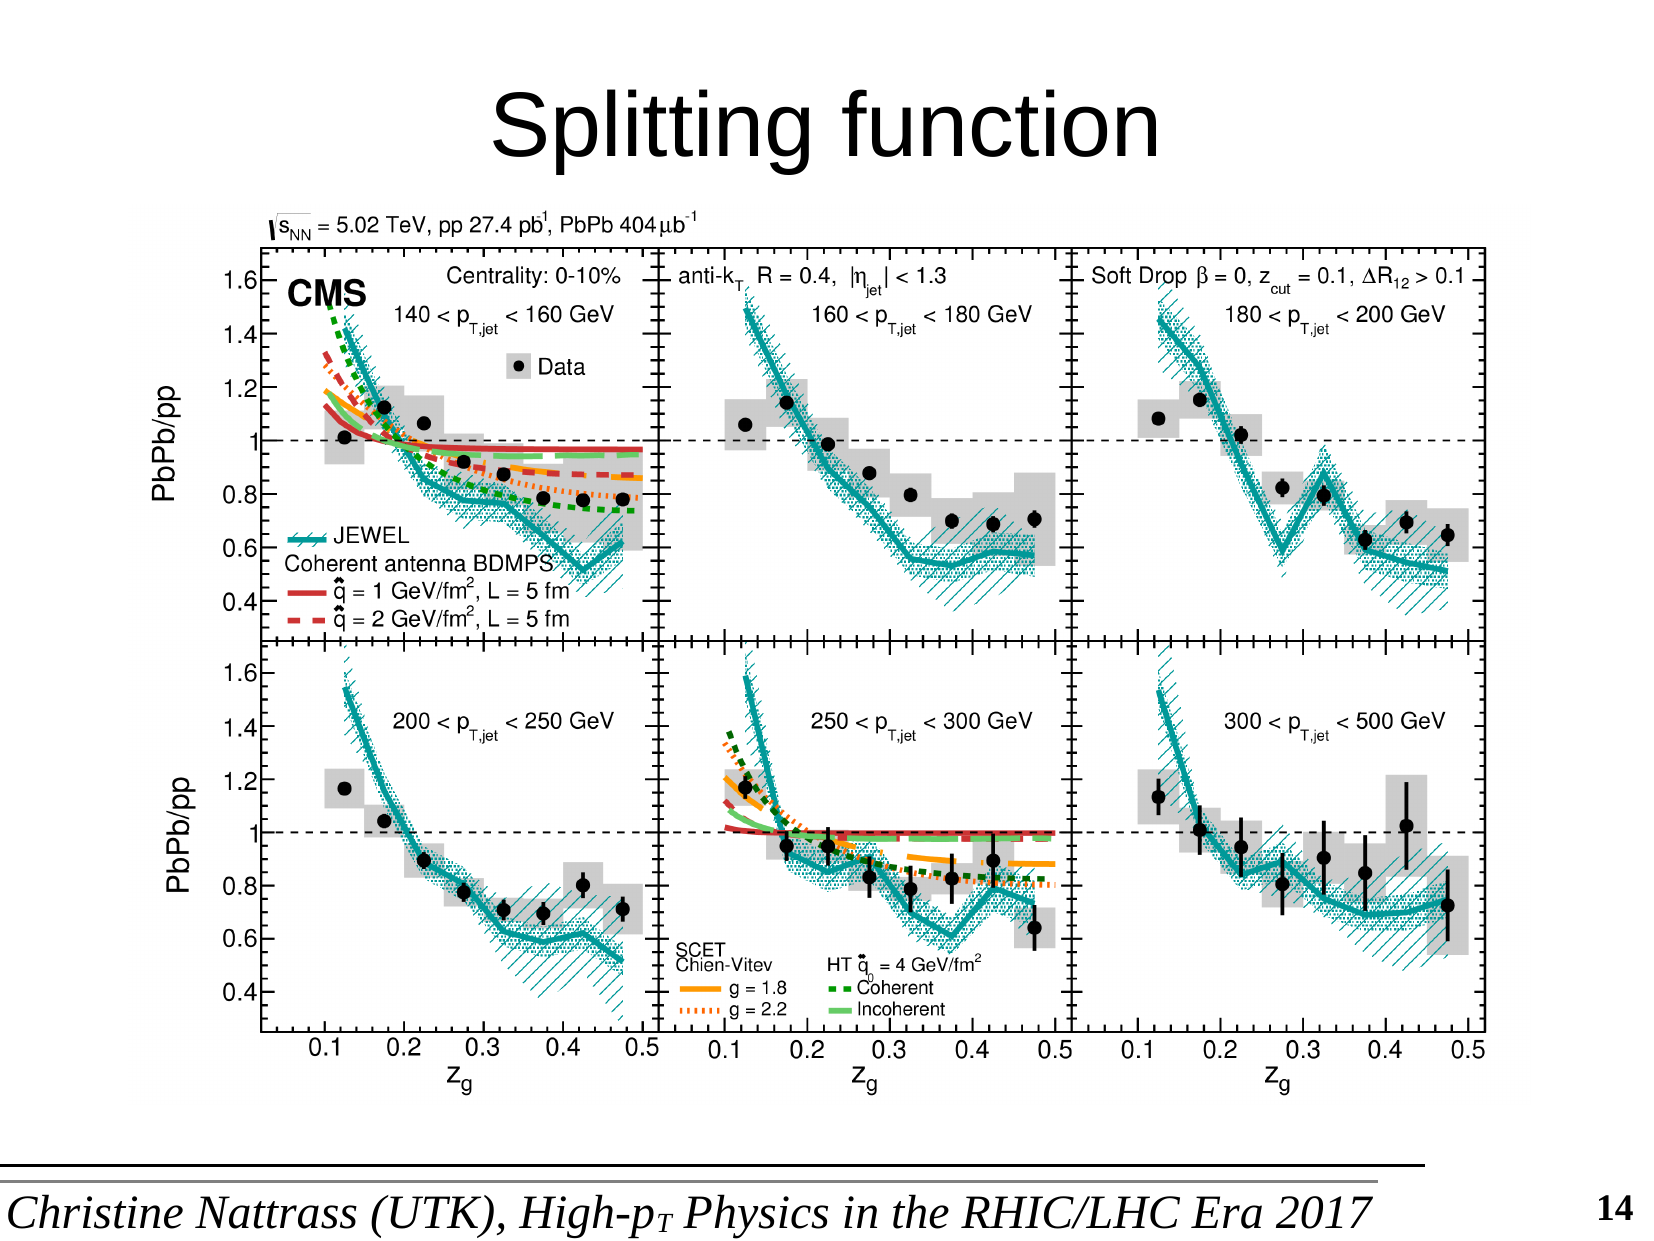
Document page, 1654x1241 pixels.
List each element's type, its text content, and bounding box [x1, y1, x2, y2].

picture [128, 204, 1531, 1106]
title Splitting function [82, 49, 1571, 201]
